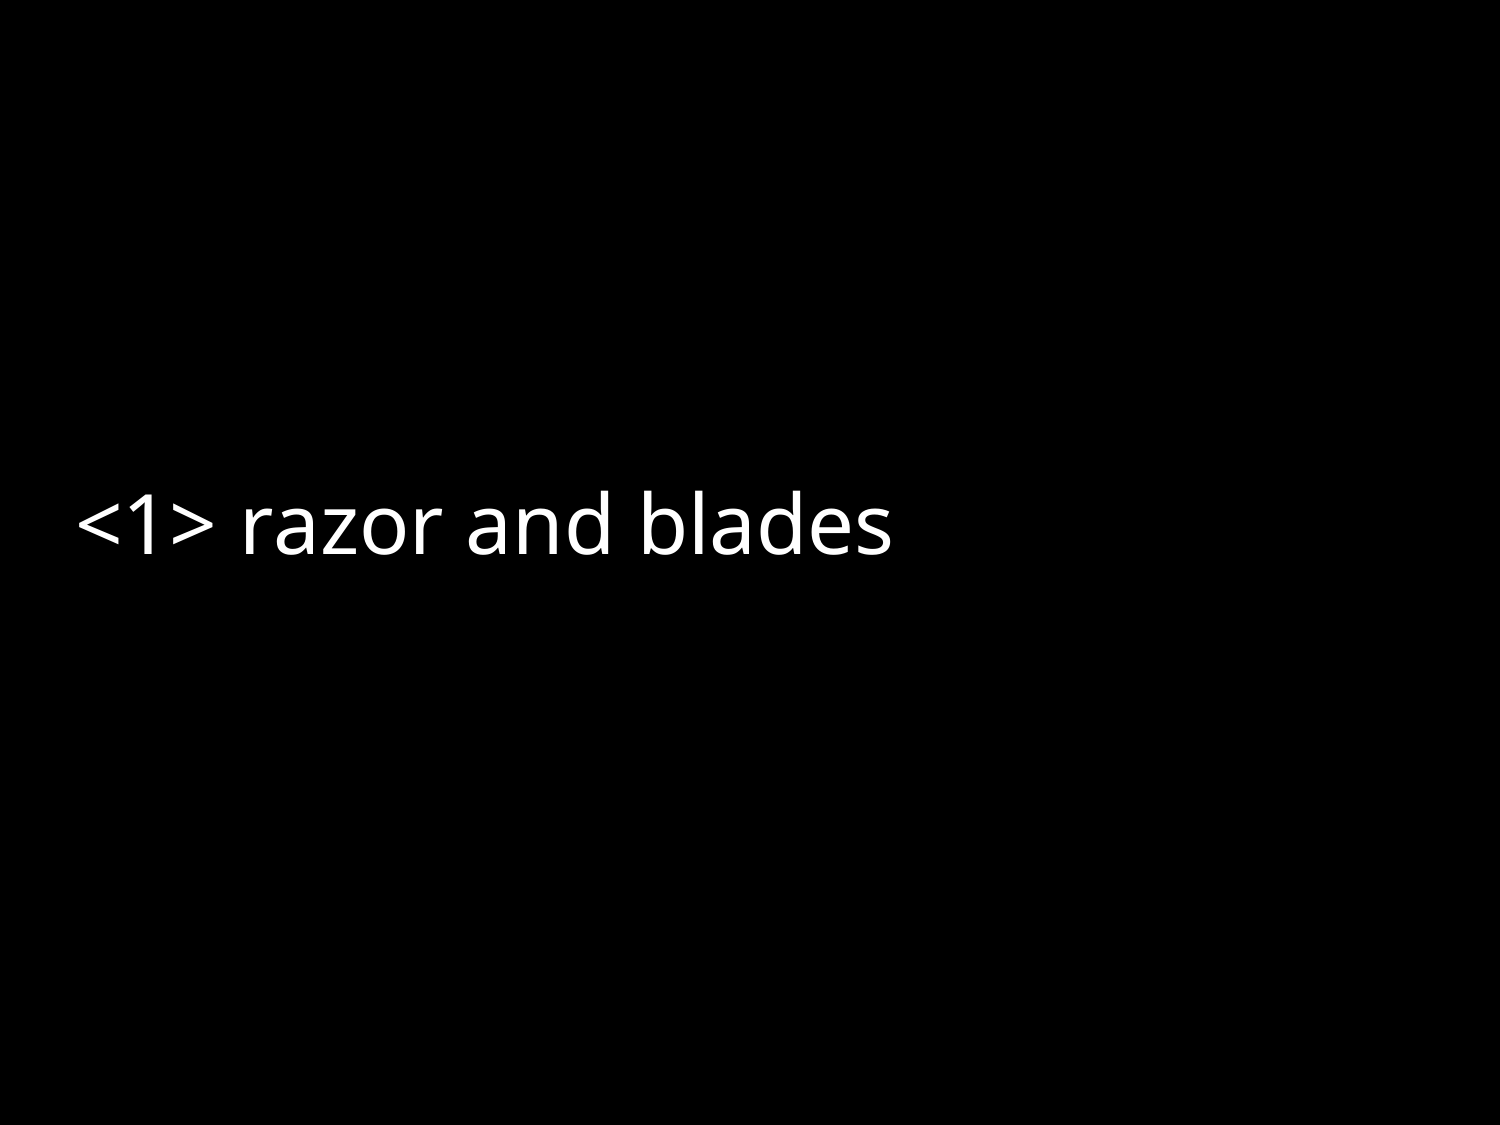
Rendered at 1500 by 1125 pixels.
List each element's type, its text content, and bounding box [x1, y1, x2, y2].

title <1> razor and blades [75, 428, 1414, 616]
